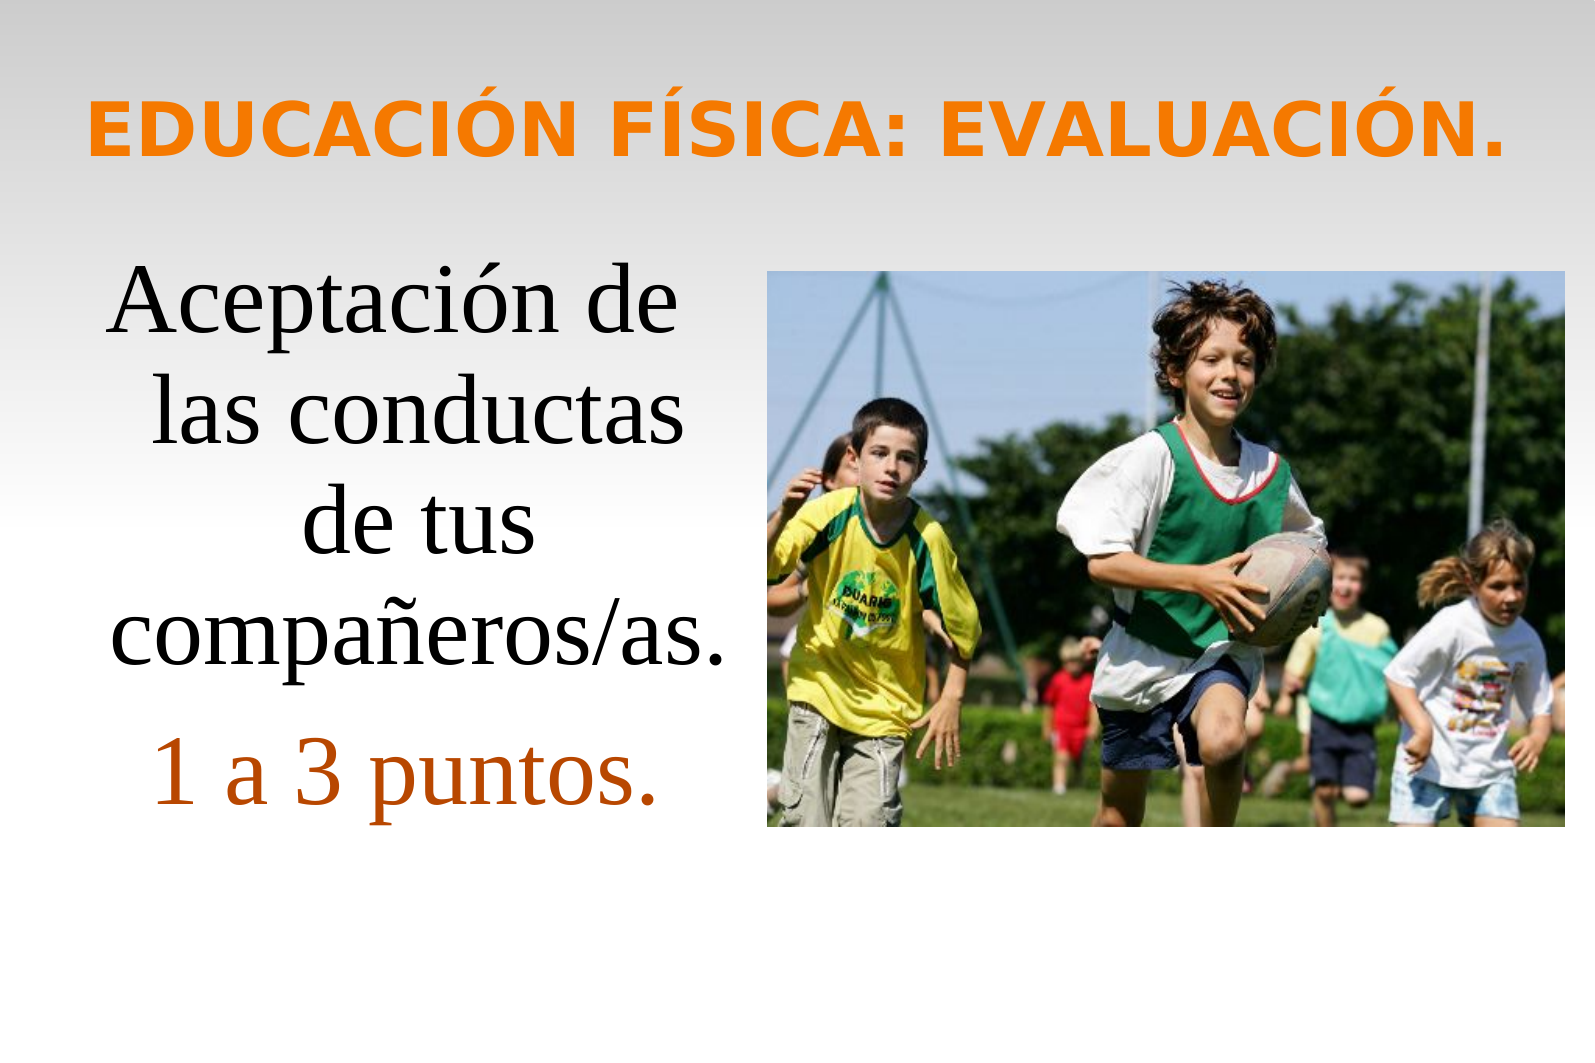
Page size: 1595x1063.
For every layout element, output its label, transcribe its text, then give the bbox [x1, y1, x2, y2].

list Aceptación de las conductas de tus compañeros/as. 1 a 3 puntos. [29, 243, 739, 945]
picture [767, 271, 1565, 827]
title EDUCACIÓN FÍSICA: EVALUACIÓN. [79, 42, 1515, 220]
